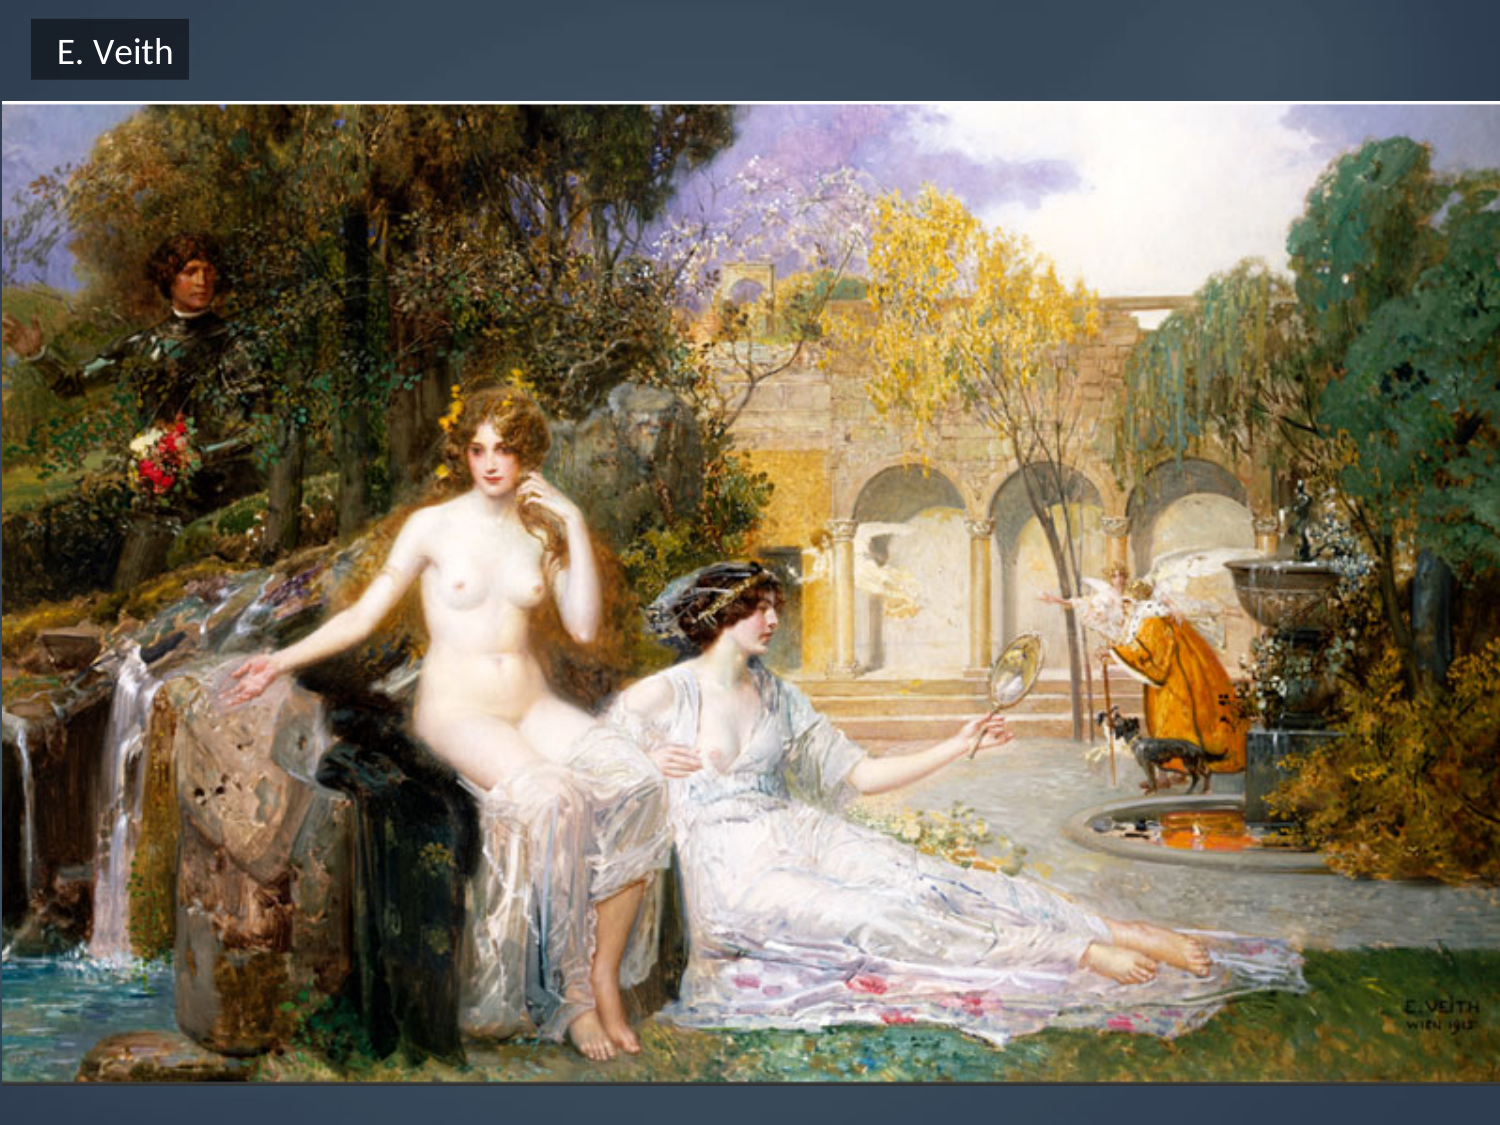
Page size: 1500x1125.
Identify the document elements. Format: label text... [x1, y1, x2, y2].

text_box [31, 18, 42, 80]
text_box E. Veith [42, 18, 189, 80]
picture [0, 0, 1500, 1125]
